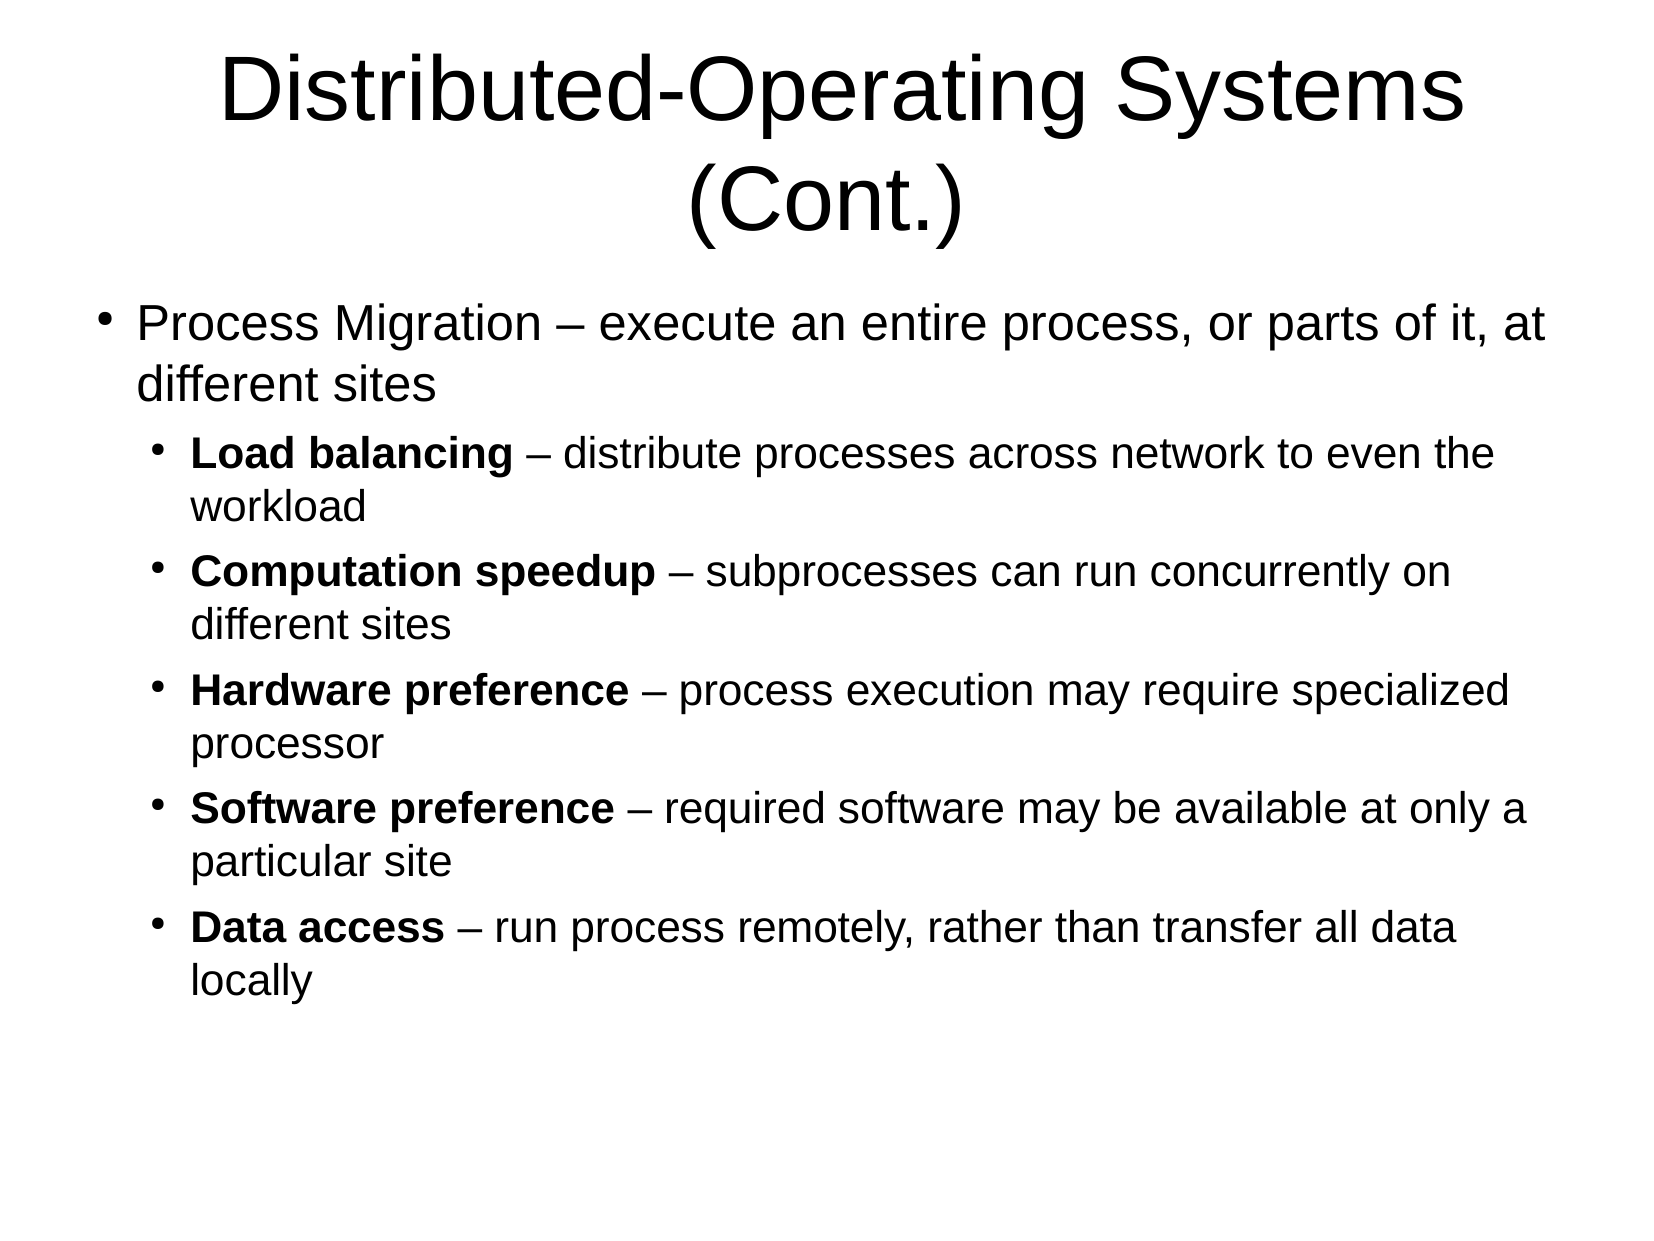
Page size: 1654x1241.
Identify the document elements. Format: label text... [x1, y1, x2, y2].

list Process Migration – execute an entire process, or parts of it, at different sites Load balancing – distribute processes across network to even the workload Computation speedup – subprocesses can run concurrently on different sites Hardware preference – process execution may require specialized processor Software preference – required software may be available at only a particular site Data access – run process remotely, rather than transfer all data locally [82, 290, 1571, 1010]
title Distributed-Operating Systems (Cont.) [82, 21, 1571, 257]
